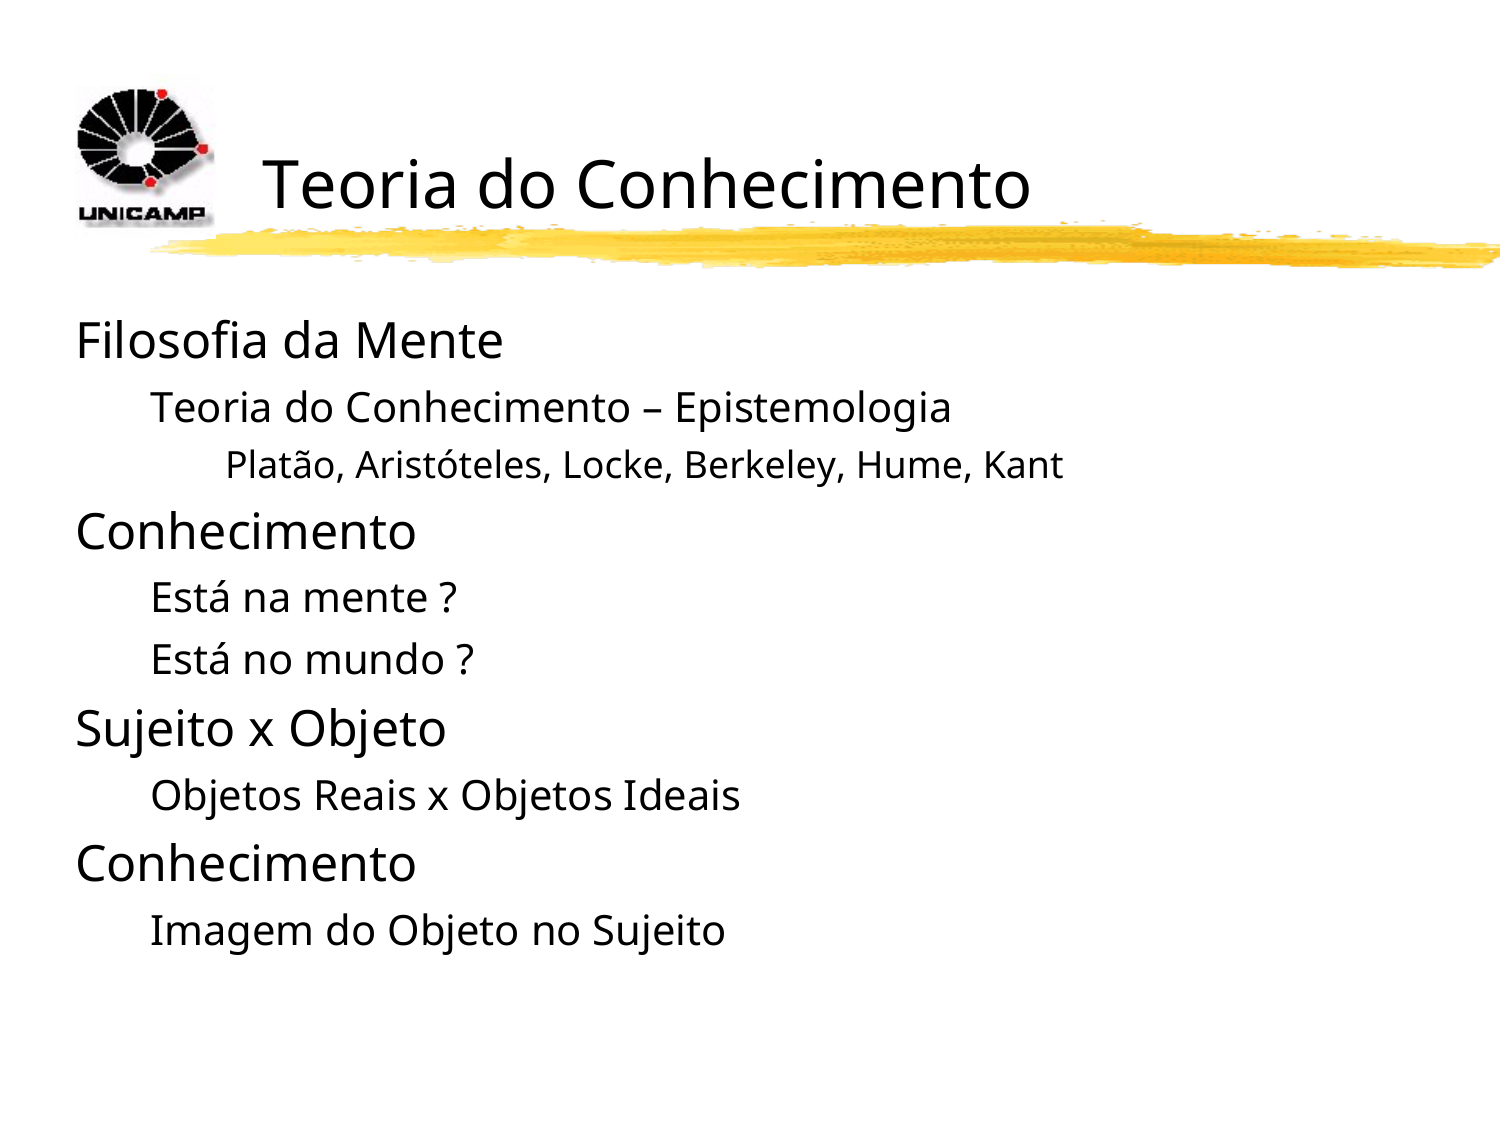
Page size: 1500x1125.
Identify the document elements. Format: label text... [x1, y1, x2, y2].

title Teoria do Conhecimento [262, 37, 1426, 226]
picture [75, 74, 1500, 279]
list Filosofia da Mente Teoria do Conhecimento – Epistemologia Platão, Aristóteles, Locke, Berkeley, Hume, Kant Conhecimento Está na mente ? Está no mundo ? Sujeito x Objeto Objetos Reais x Objetos Ideais Conhecimento Imagem do Objeto no Sujeito [74, 309, 1417, 994]
